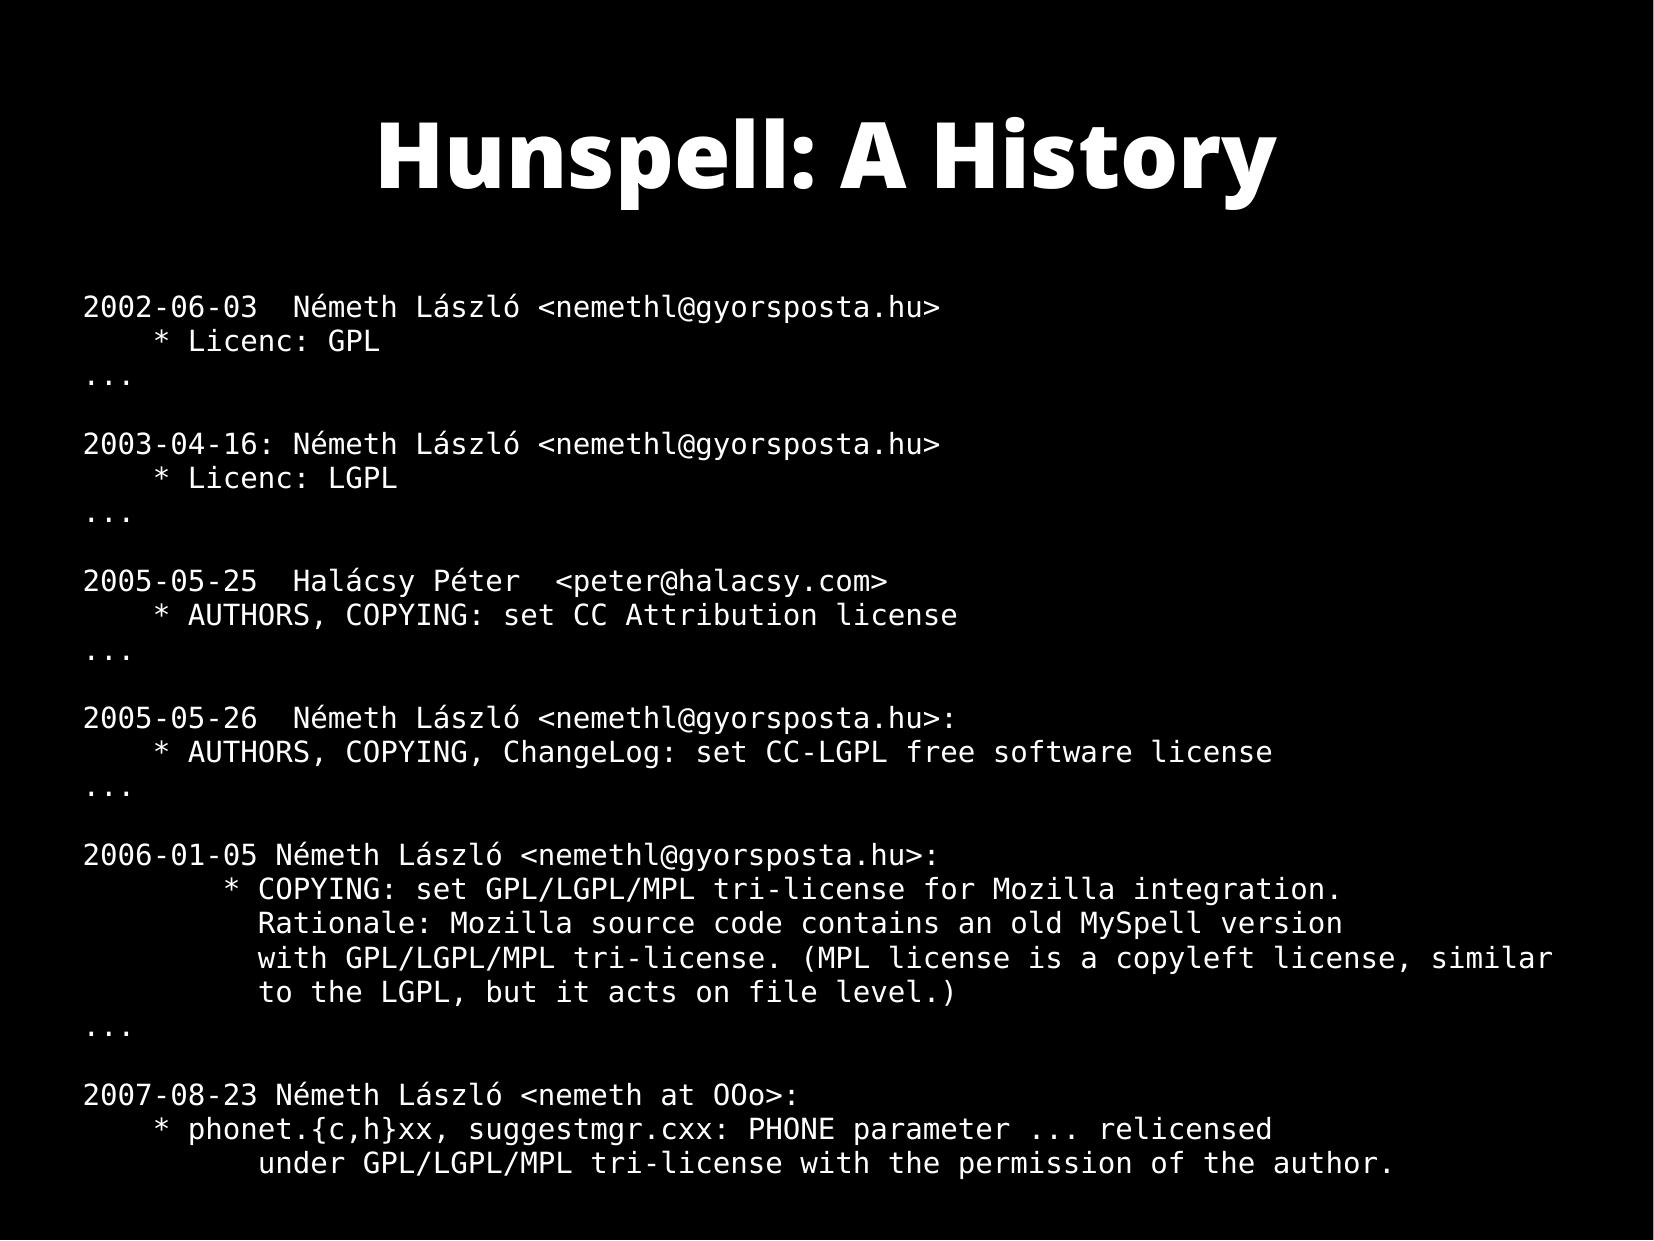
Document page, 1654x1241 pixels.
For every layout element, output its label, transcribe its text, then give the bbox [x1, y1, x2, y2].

list 2002-06-03 Németh László <nemethl@gyorsposta.hu> * Licenc: GPL ... 2003-04-16: Németh László <nemethl@gyorsposta.hu> * Licenc: LGPL ... 2005-05-25 Halácsy Péter <peter@halacsy.com> * AUTHORS, COPYING: set CC Attribution license ... 2005-05-26 Németh László <nemethl@gyorsposta.hu>: * AUTHORS, COPYING, ChangeLog: set CC-LGPL free software license ... 2006-01-05 Németh László <nemethl@gyorsposta.hu>: * COPYING: set GPL/LGPL/MPL tri-license for Mozilla integration. Rationale: Mozilla source code contains an old MySpell version with GPL/LGPL/MPL tri-license. (MPL license is a copyleft license, similar to the LGPL, but it acts on file level.) ... 2007-08-23 Németh László <nemeth at OOo>: * phonet.{c,h}xx, suggestmgr.cxx: PHONE parameter ... relicensed under GPL/LGPL/MPL tri-license with the permission of the author. [82, 290, 1571, 1211]
title Hunspell: A History [82, 49, 1571, 257]
